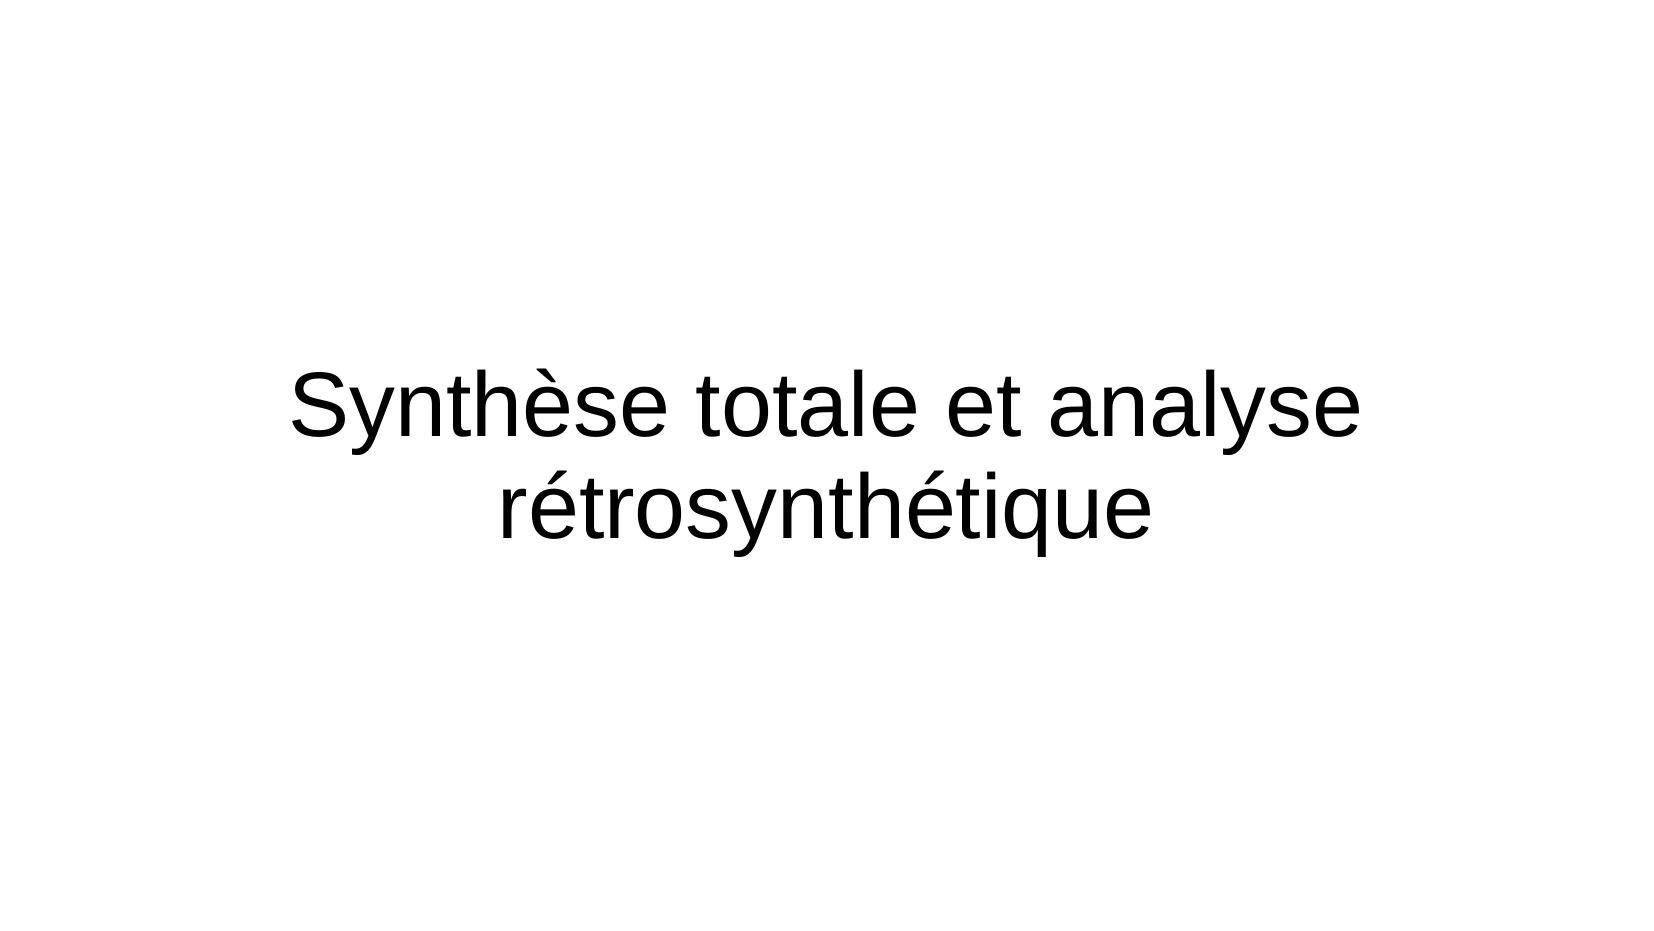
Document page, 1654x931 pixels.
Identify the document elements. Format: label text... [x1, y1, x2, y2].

title Synthèse totale et analyse rétrosynthétique [82, 353, 1571, 559]
